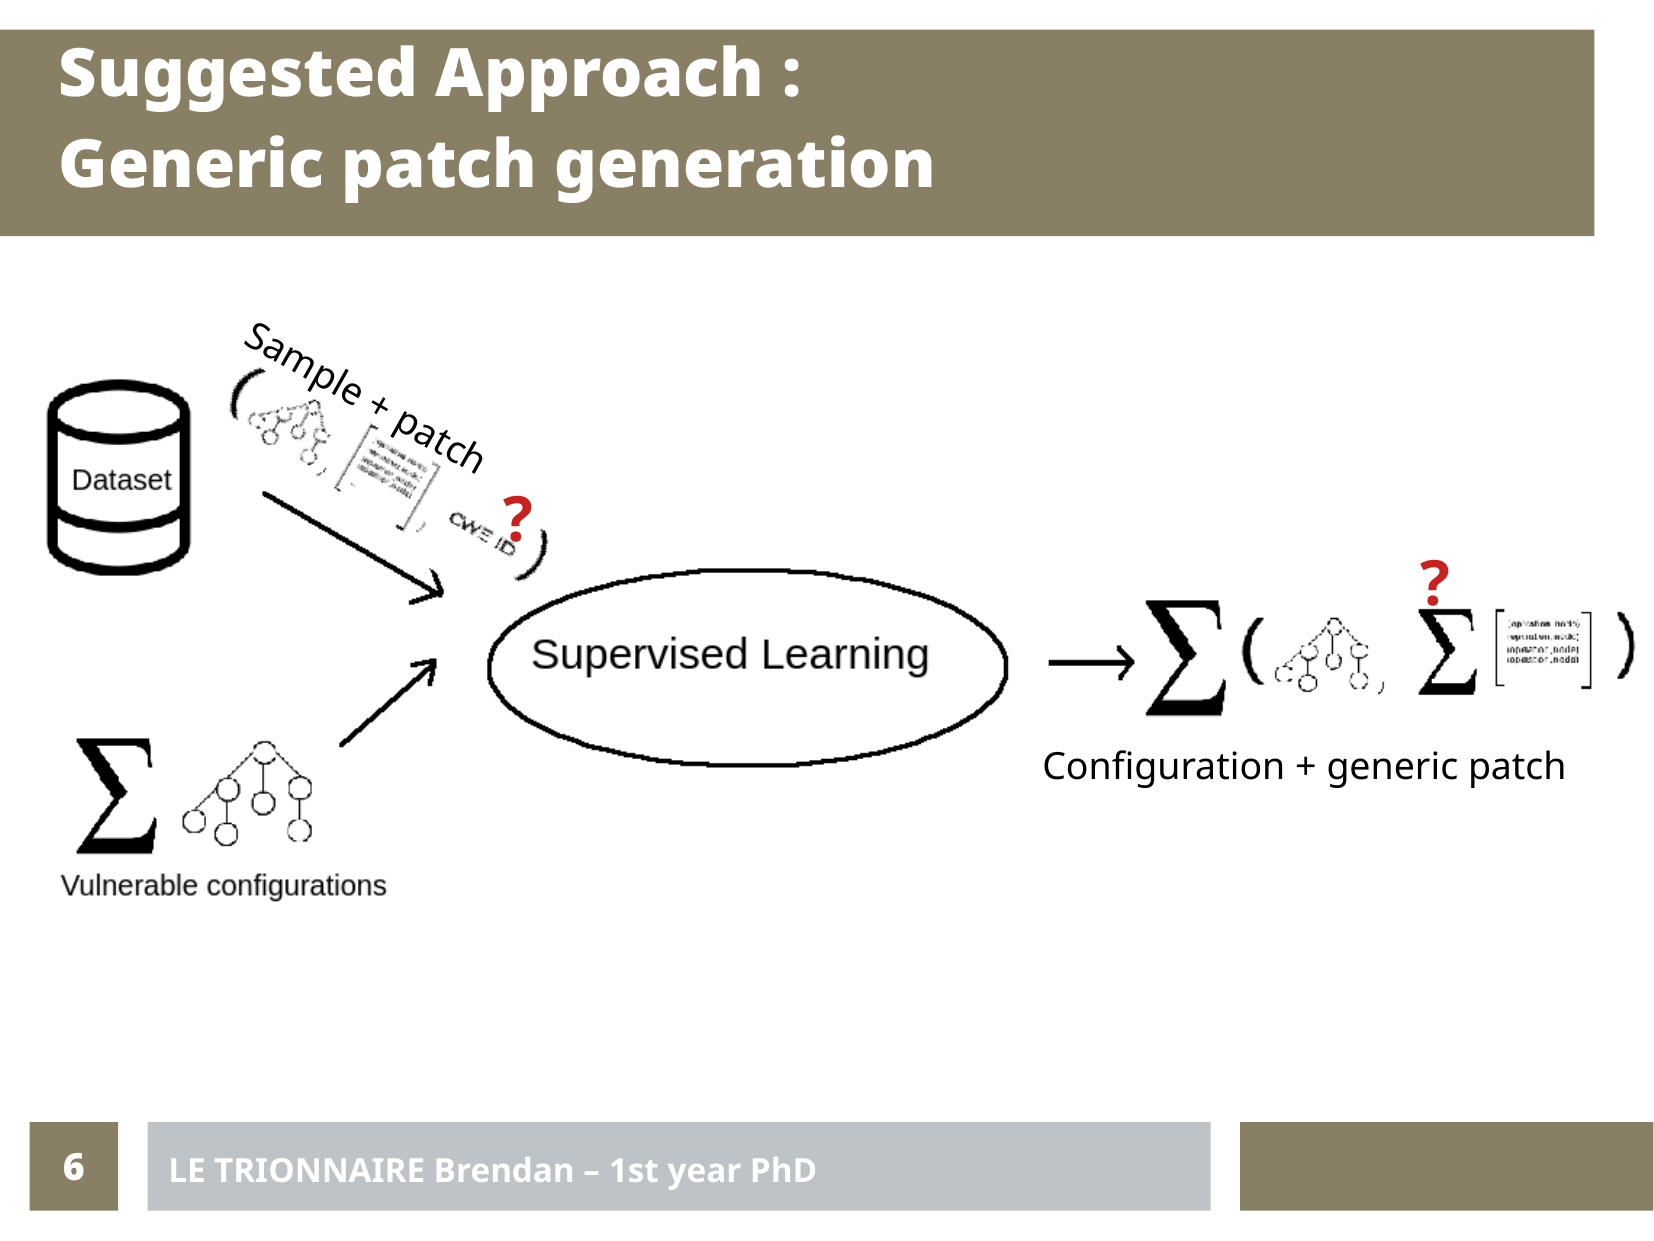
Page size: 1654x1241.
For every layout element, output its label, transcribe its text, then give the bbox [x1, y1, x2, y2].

text_box LE TRIONNAIRE Brendan – 1st year PhD [153, 1139, 1193, 1194]
text_box ? [489, 467, 556, 556]
title Suggested Approach : Generic patch generation [59, 59, 1595, 207]
text_box Configuration + generic patch [1027, 732, 1625, 791]
picture [0, 352, 1654, 916]
text_box ? [1405, 531, 1477, 626]
text_box Sample + patch [224, 295, 542, 496]
